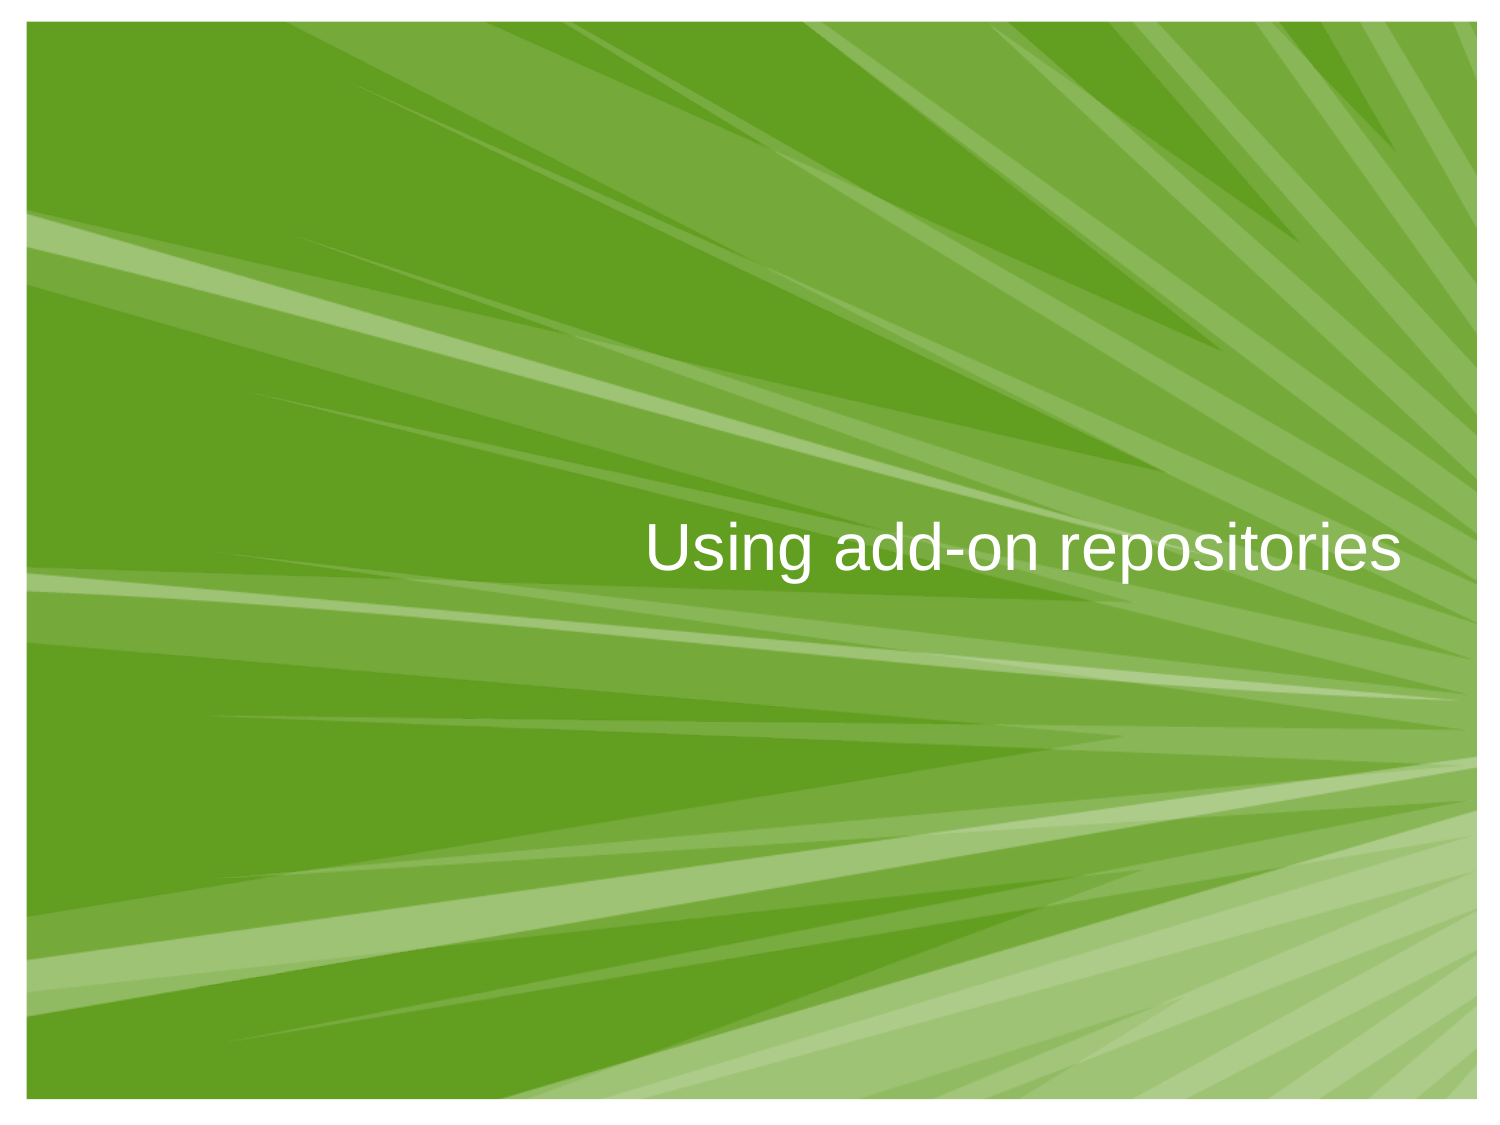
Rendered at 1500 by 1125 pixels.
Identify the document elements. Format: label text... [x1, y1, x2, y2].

picture [26, 21, 1479, 1100]
title Using add-on repositories [53, 449, 1404, 638]
